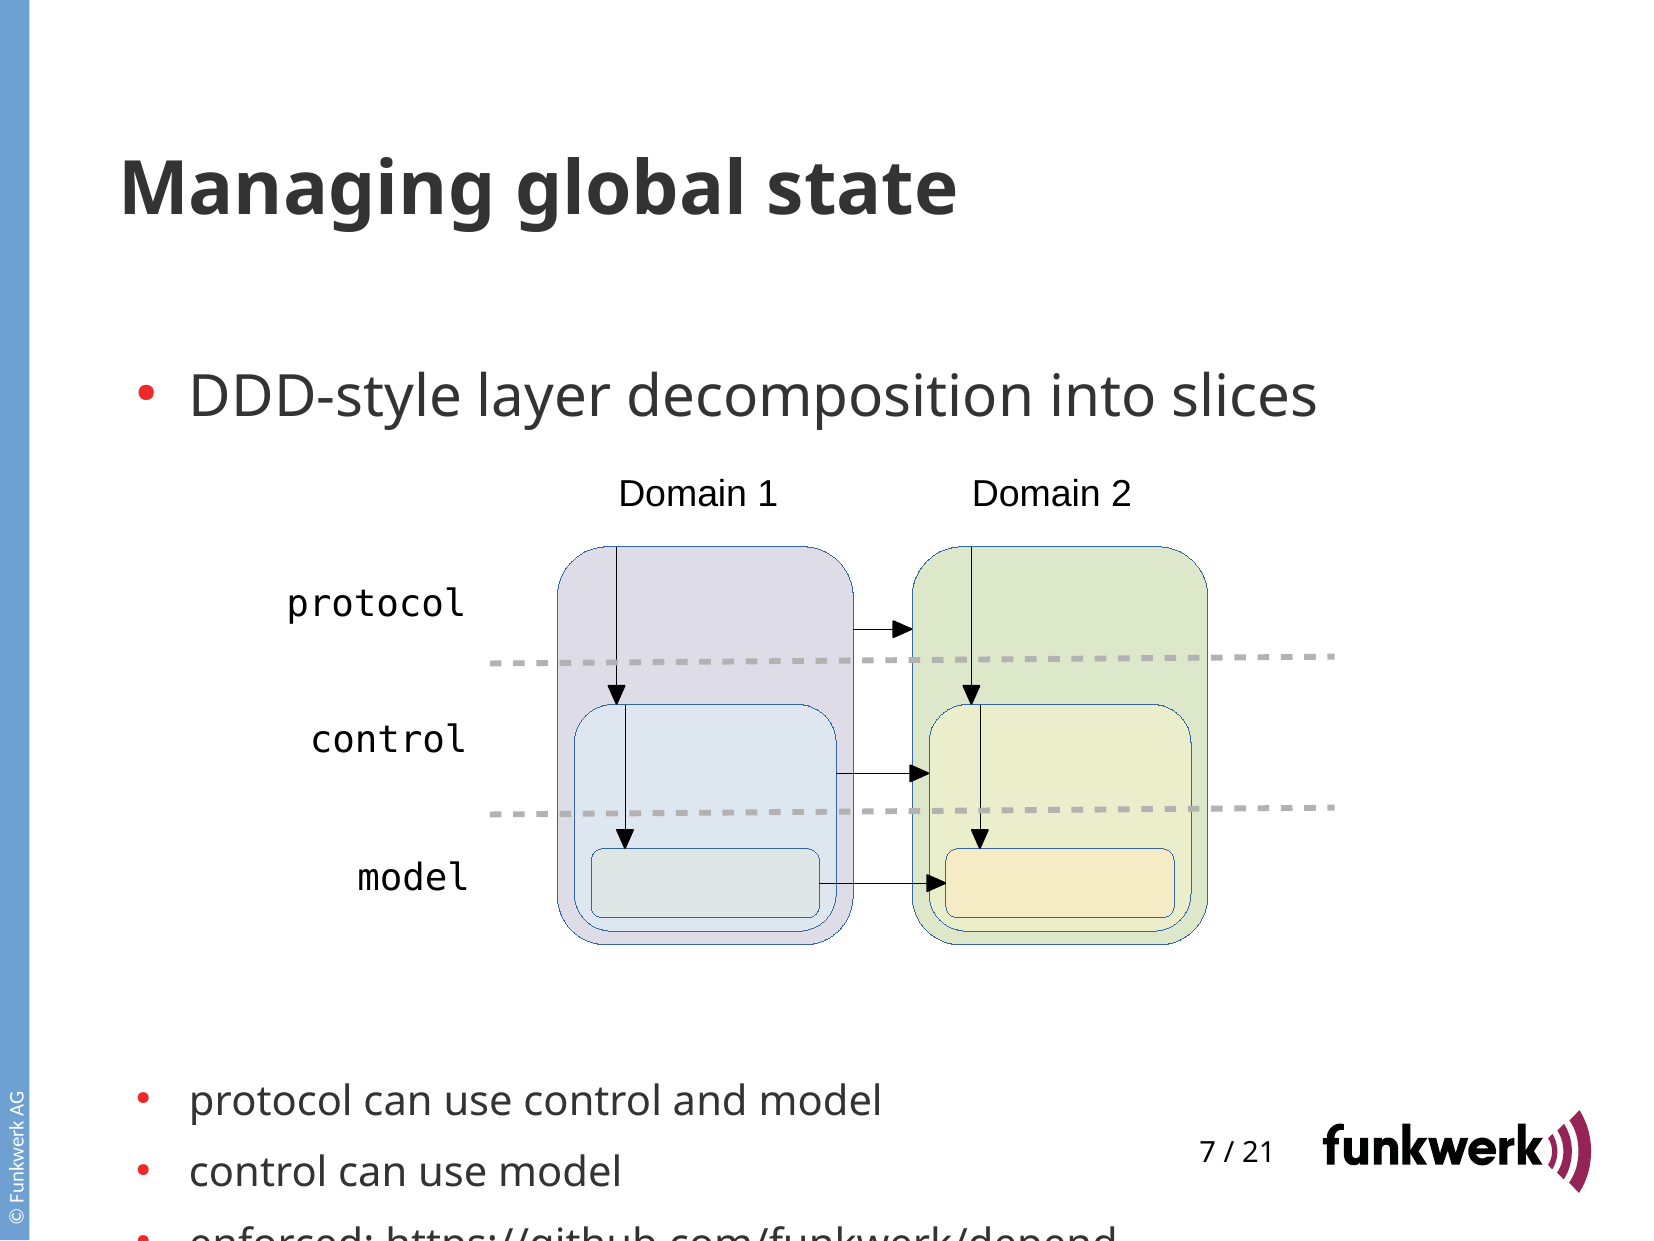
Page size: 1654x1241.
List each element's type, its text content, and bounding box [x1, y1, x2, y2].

text_box Domain 2 [957, 465, 1229, 532]
list DDD-style layer decomposition into slices protocol can use control and model control can use model enforced: https://github.com/funkwerk/depend [118, 354, 1536, 1074]
title Managing global state [118, 49, 1571, 237]
text_box [912, 546, 1208, 945]
text_box [557, 546, 854, 945]
text_box control [295, 710, 494, 779]
text_box model [342, 848, 487, 917]
text_box protocol [271, 574, 486, 643]
text_box Domain 1 [603, 465, 934, 532]
